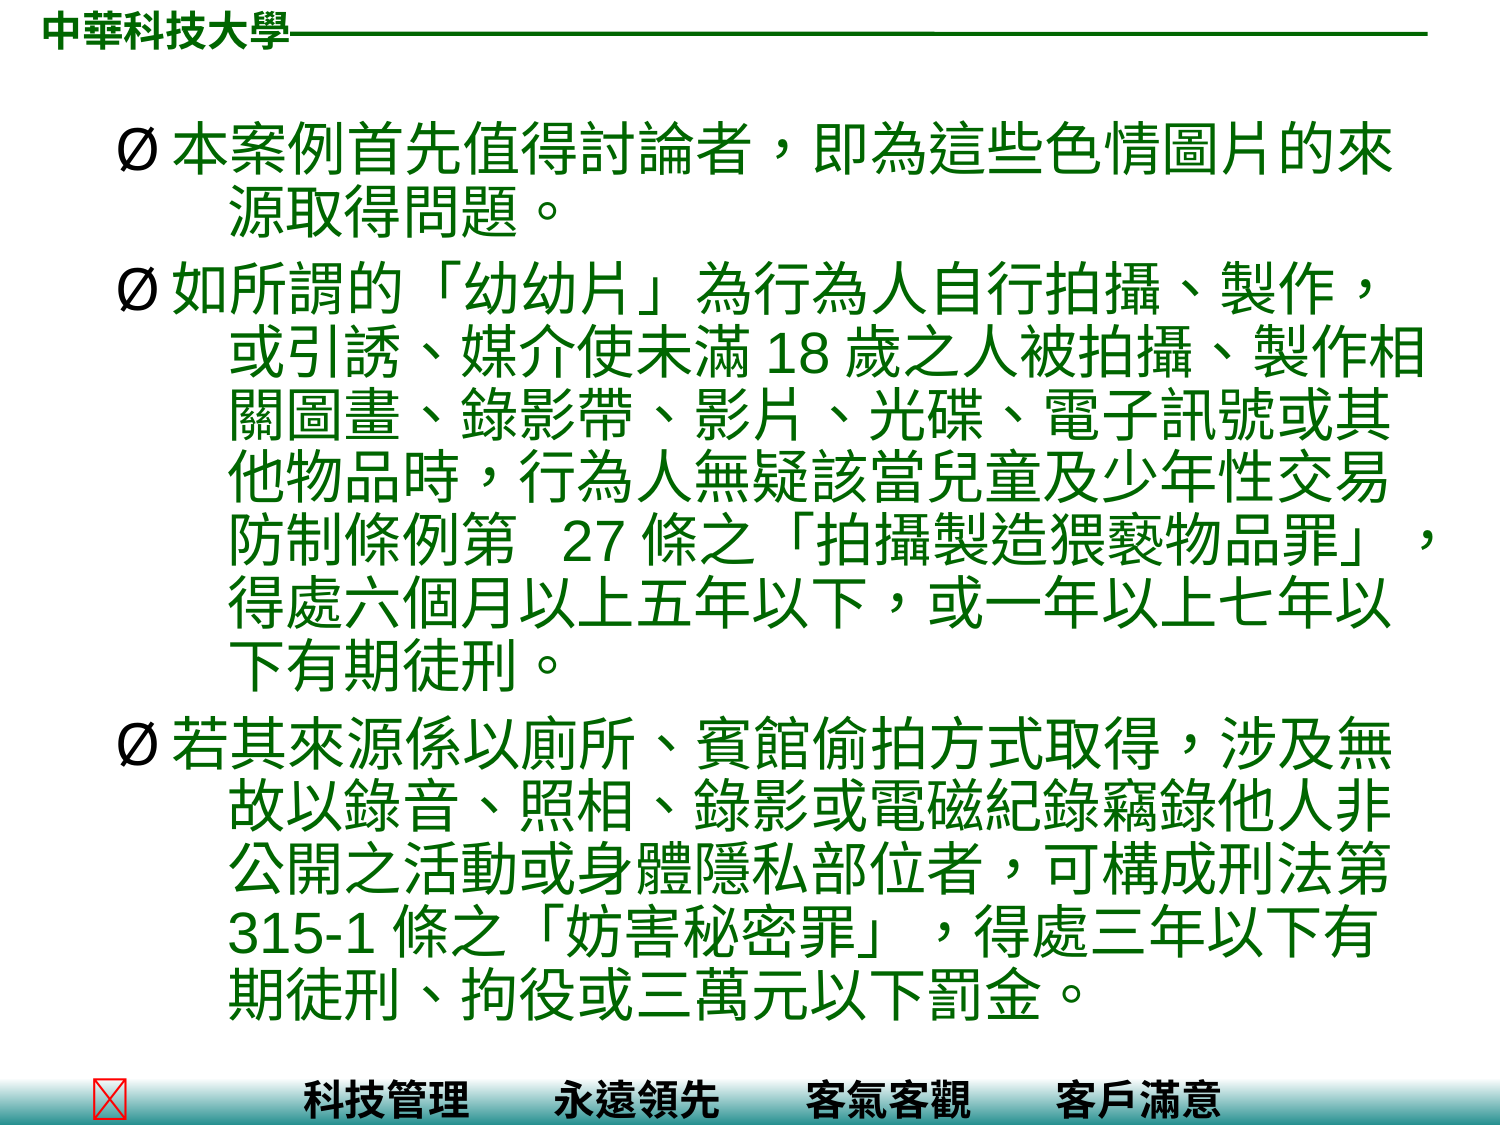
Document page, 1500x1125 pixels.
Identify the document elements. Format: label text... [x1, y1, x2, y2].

list 本案例首先值得討論者，即為這些色情圖片的來源取得問題。 如所謂的「幼幼片」為行為人自行拍攝、製作，或引誘、媒介使未滿18歲之人被拍攝、製作相關圖畫、錄影帶、影片、光碟、電子訊號或其他物品時，行為人無疑該當兒童及少年性交易防制條例第 27條之「拍攝製造猥褻物品罪」，得處六個月以上五年以下，或一年以上七年以下有期徒刑。 若其來源係以廁所、賓館偷拍方式取得，涉及無故以錄音、照相、錄影或電磁紀錄竊錄他人非公開之活動或身體隱私部位者，可構成刑法第 315-1條之「妨害秘密罪」，得處三年以下有期徒刑、拘役或三萬元以下罰金。 [99, 112, 1450, 1063]
